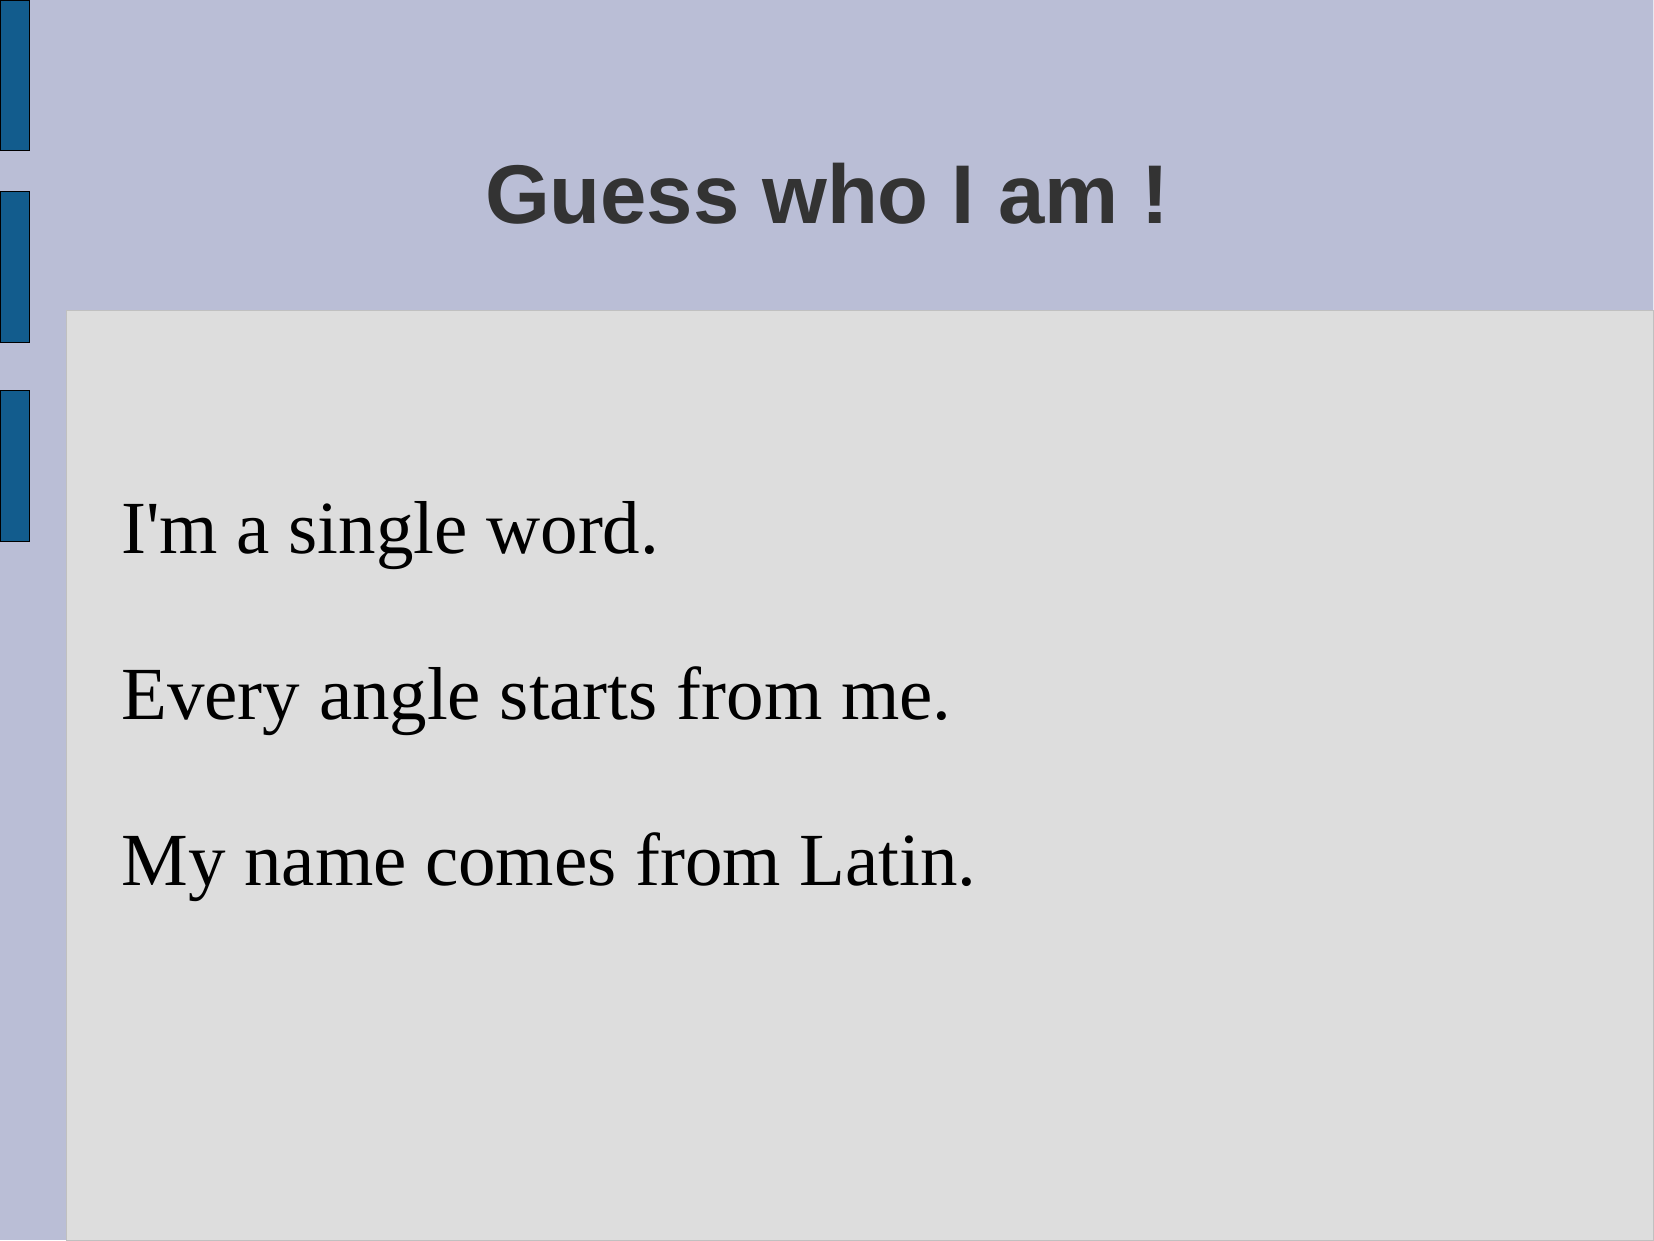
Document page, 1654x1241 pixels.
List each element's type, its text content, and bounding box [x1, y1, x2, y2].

title Guess who I am ! [121, 91, 1534, 299]
subtitle I'm a single word. Every angle starts from me. My name comes from Latin. [121, 344, 1534, 1127]
